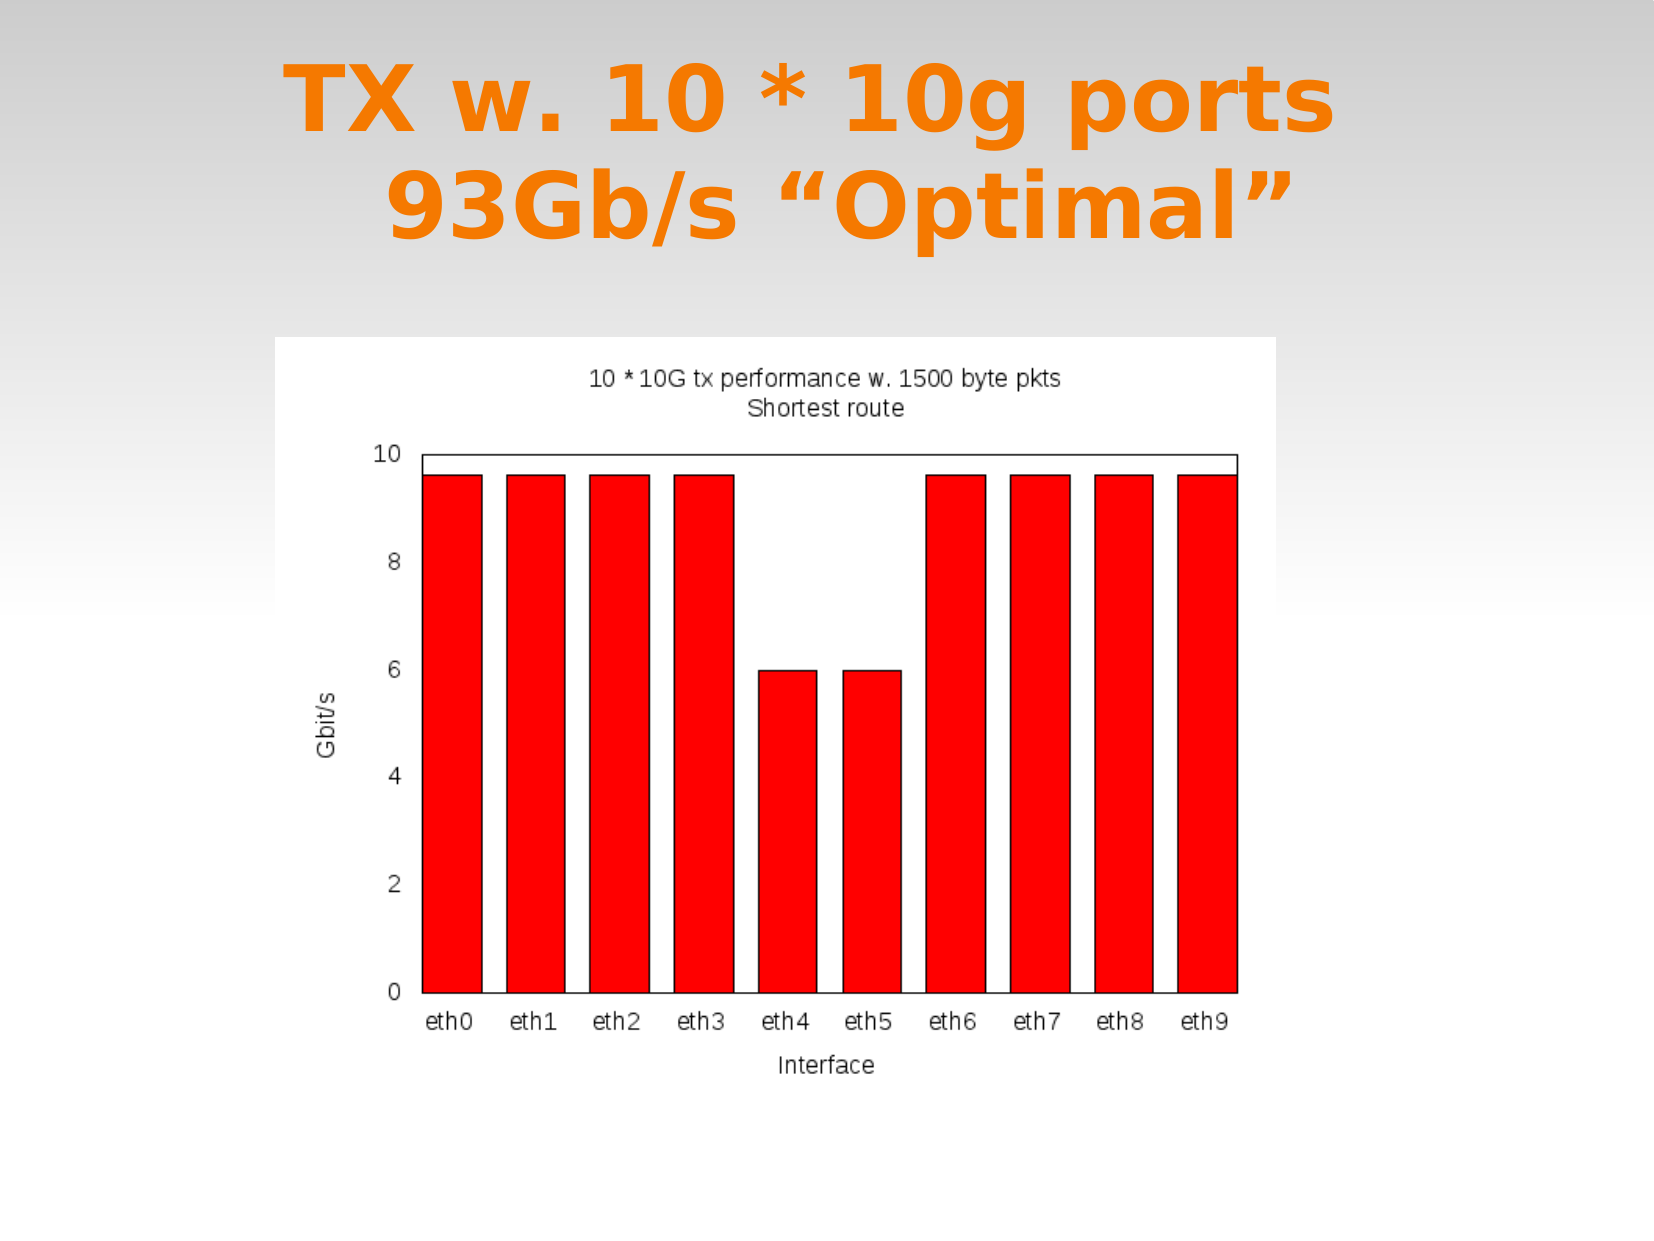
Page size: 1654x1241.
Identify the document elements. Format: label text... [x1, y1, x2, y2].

picture [275, 337, 1276, 1088]
title TX w. 10 * 10g ports 93Gb/s “Optimal” [82, 45, 1571, 261]
